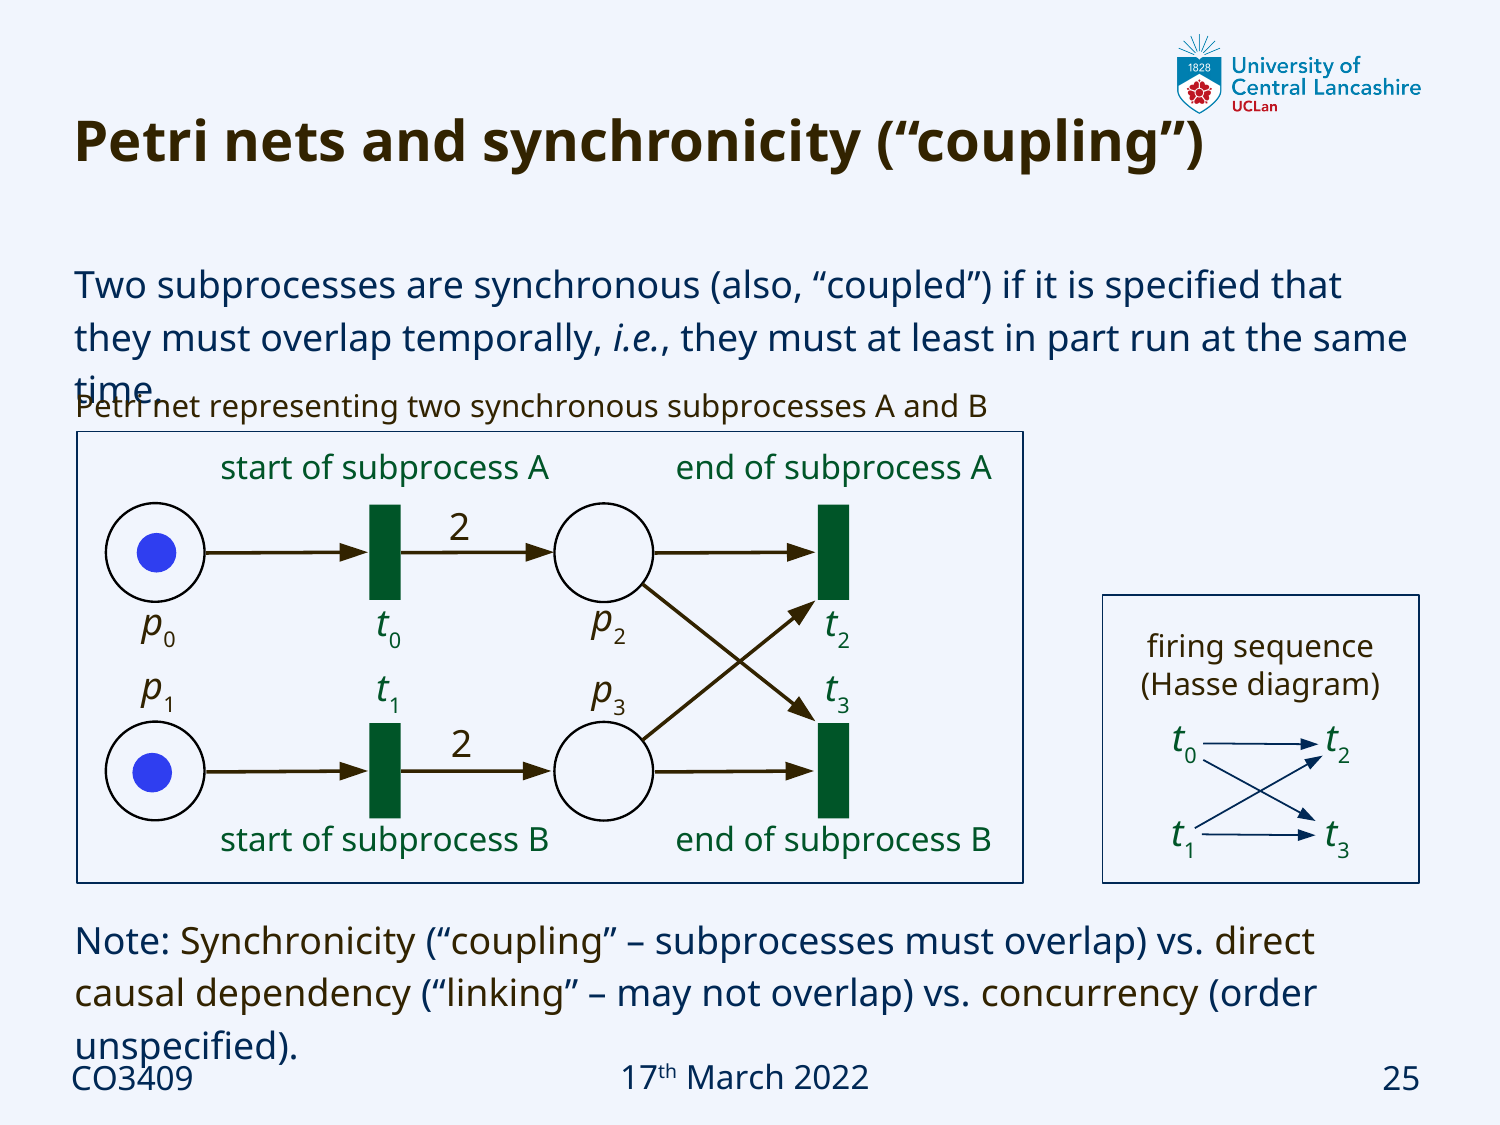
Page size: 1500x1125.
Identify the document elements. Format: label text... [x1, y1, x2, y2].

text_box p1 [126, 655, 204, 725]
text_box Note: Synchronicity (“coupling” – subprocesses must overlap) vs. direct causal dependency (“linking” – may not overlap) vs. concurrency (order unspecified). [59, 901, 1435, 1022]
text_box t2 [1310, 706, 1387, 776]
text_box t1 [1156, 801, 1233, 871]
text_box t3 [810, 656, 887, 726]
text_box t0 [361, 591, 438, 656]
text_box end of subprocess B [642, 811, 1022, 866]
text_box t3 [1309, 801, 1387, 871]
text_box [369, 726, 401, 811]
text_box p3 [576, 657, 654, 727]
picture [1177, 34, 1421, 93]
text_box end of subprocess A [642, 439, 1022, 494]
title Petri nets and synchronicity (“coupling”) [58, 93, 1475, 186]
text_box 2 [433, 495, 485, 556]
text_box t2 [810, 591, 887, 656]
text_box [132, 752, 173, 793]
text_box Petri net representing two synchronous subprocesses A and B [60, 378, 1026, 431]
text_box t0 [1157, 710, 1234, 776]
text_box firing sequence (Hasse diagram) [1120, 619, 1401, 710]
text_box [817, 504, 850, 591]
text_box [369, 504, 401, 591]
text_box [817, 726, 850, 811]
text_box [136, 532, 177, 573]
text_box start of subprocess A [194, 438, 577, 494]
text_box p2 [576, 587, 654, 656]
text_box p0 [126, 590, 204, 655]
text_box start of subprocess B [194, 811, 577, 866]
text_box Two subprocesses are synchronous (also, “coupled”) if it is specified that they must overlap temporally, i.e., they must at least in part run at the same time. [59, 246, 1435, 367]
text_box t1 [361, 656, 438, 726]
text_box 2 [436, 713, 487, 773]
